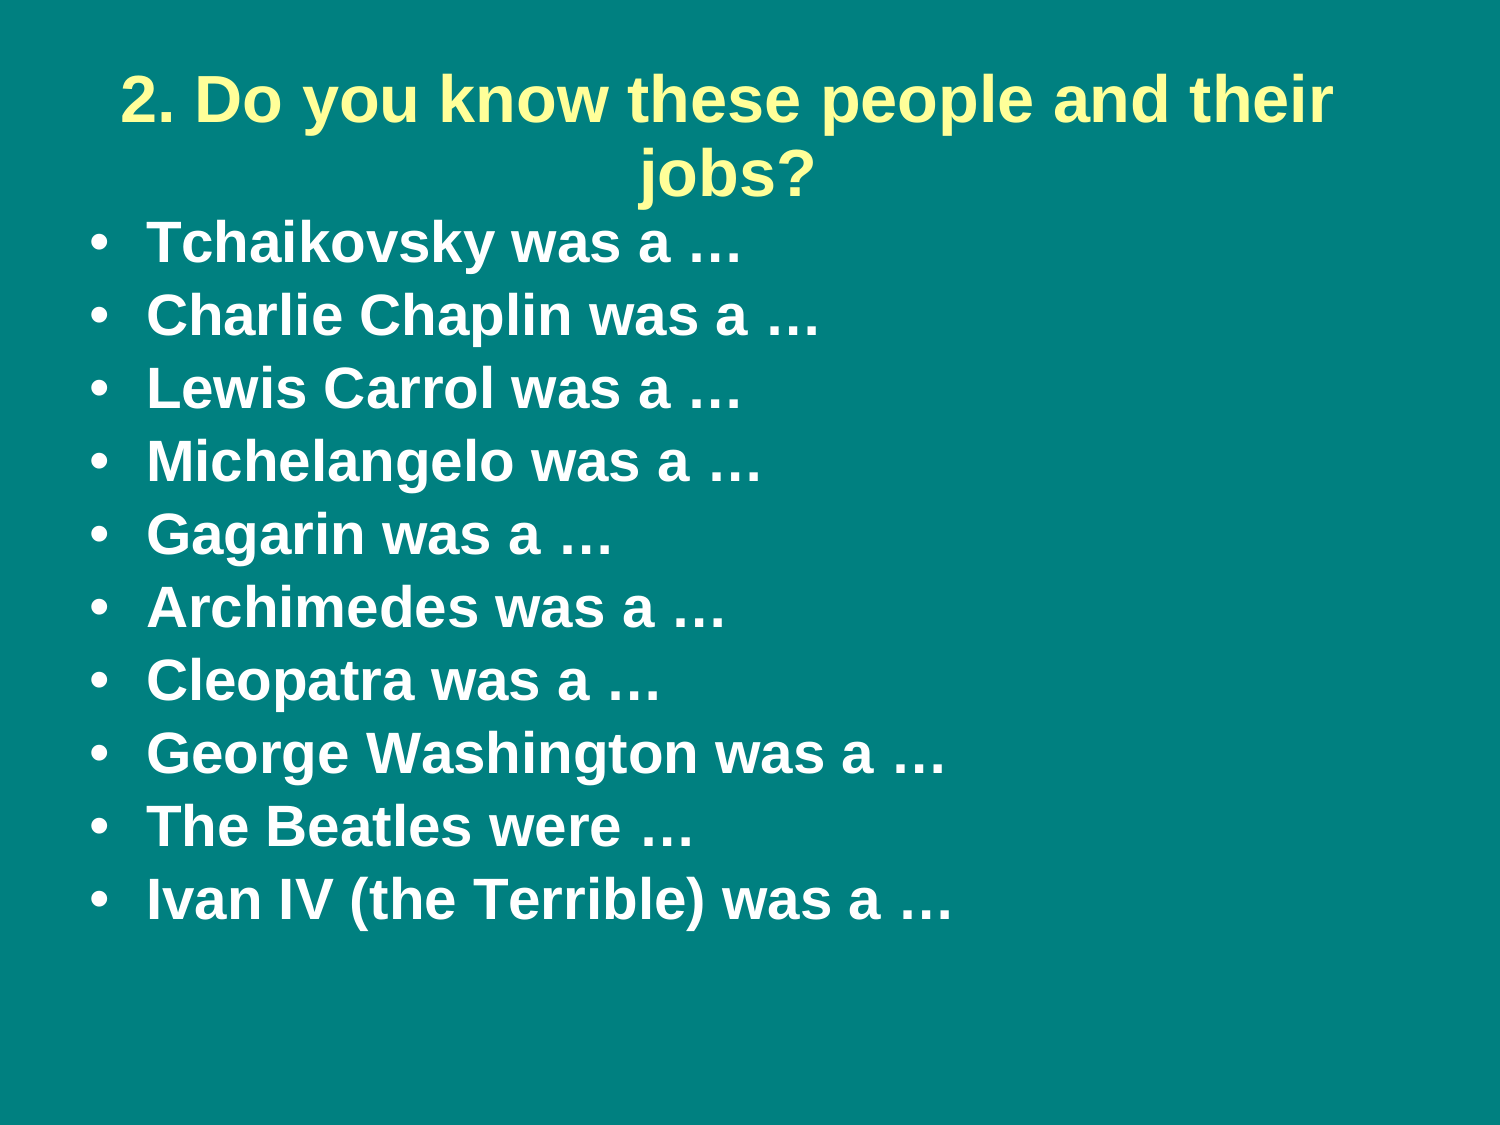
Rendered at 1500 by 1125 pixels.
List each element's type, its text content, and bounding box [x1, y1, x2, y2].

list Tchaikovsky was a … Charlie Chaplin was a … Lewis Carrol was a … Michelangelo was a … Gagarin was a … Archimedes was a … Cleopatra was a … George Washington was a … The Beatles were … Ivan IV (the Terrible) was a … [75, 208, 1426, 1005]
title 2. Do you know these people and their jobs? [53, 0, 1404, 305]
